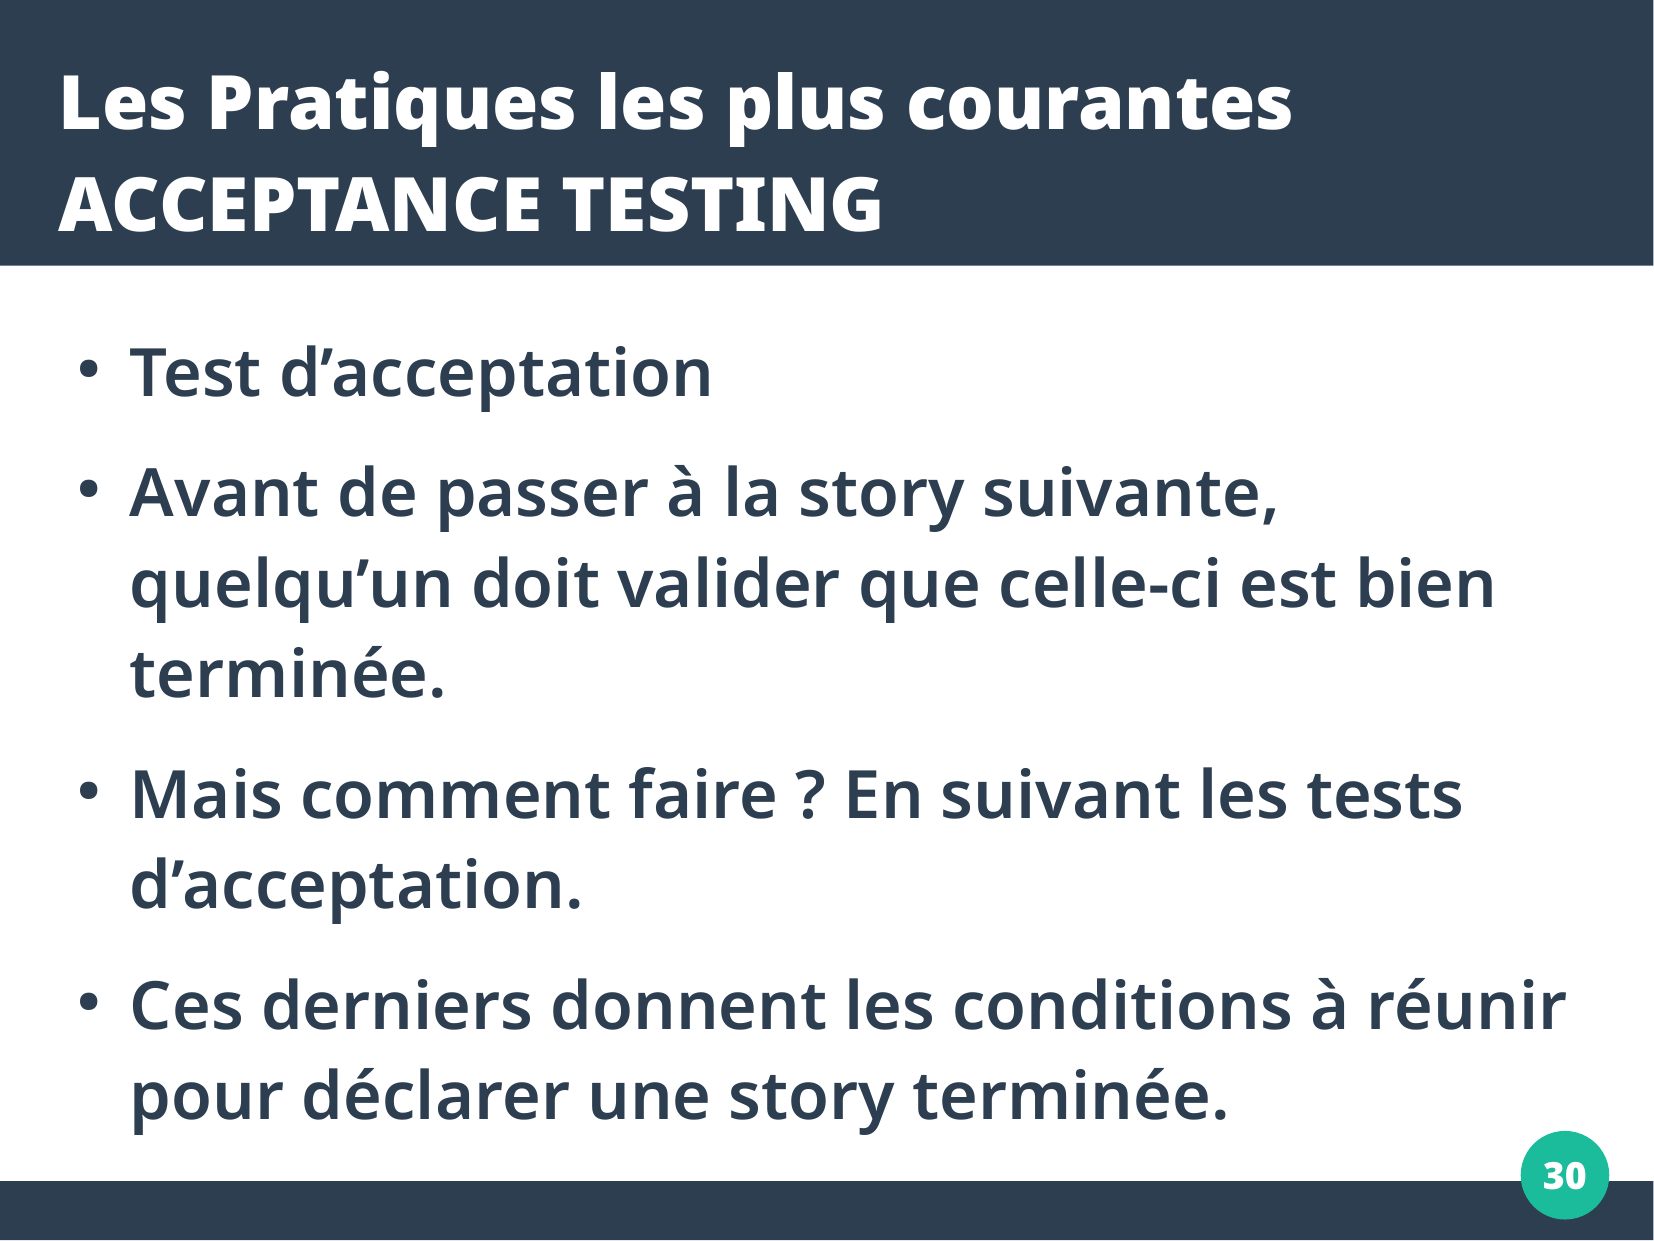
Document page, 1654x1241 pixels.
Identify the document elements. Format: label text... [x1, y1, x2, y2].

title Les Pratiques les plus courantes ACCEPTANCE TESTING [59, 49, 1595, 207]
list Test d’acceptation Avant de passer à la story suivante, quelqu’un doit valider que celle-ci est bien terminée. Mais comment faire ? En suivant les tests d’acceptation. Ces derniers donnent les conditions à réunir pour déclarer une story terminée. [59, 324, 1595, 1152]
